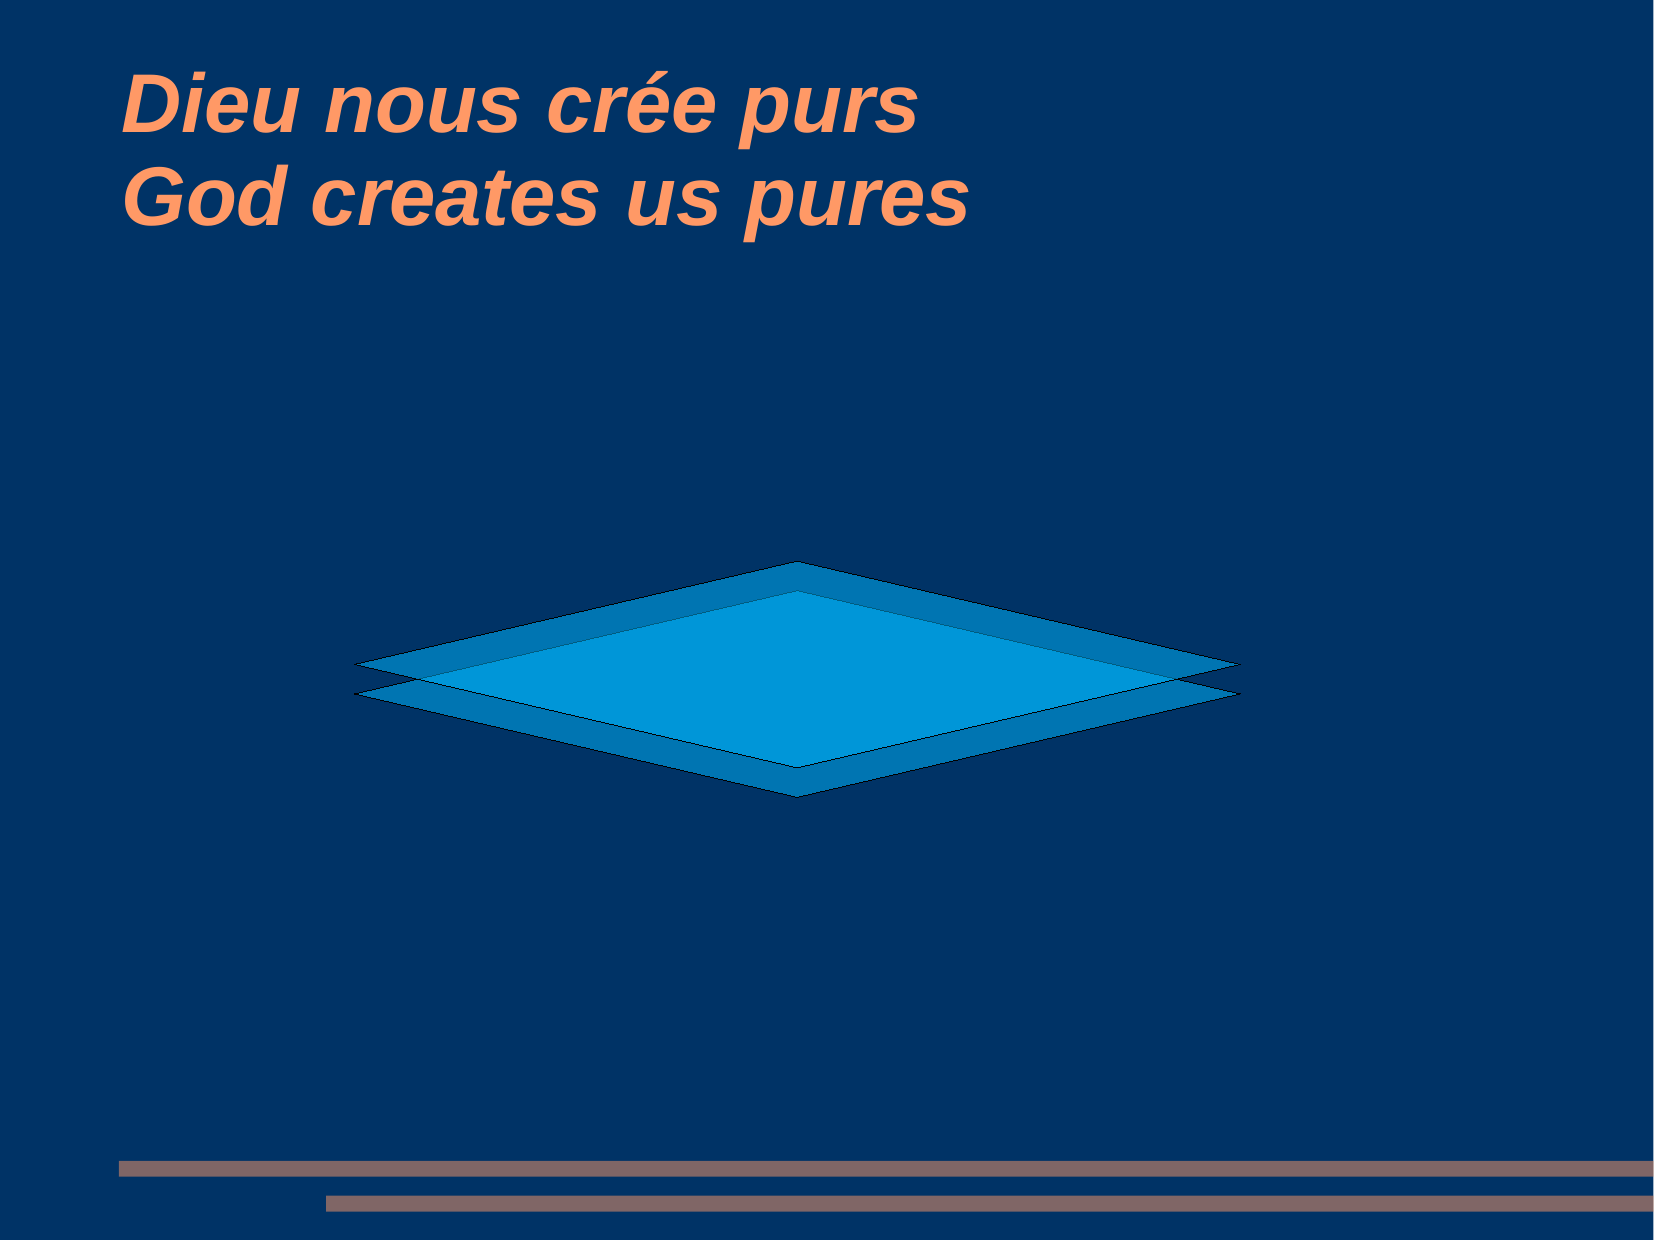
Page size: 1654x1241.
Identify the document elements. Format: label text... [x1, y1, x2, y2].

text_box [354, 561, 1241, 798]
title Dieu nous crée purs God creates us pures [121, 46, 1534, 254]
